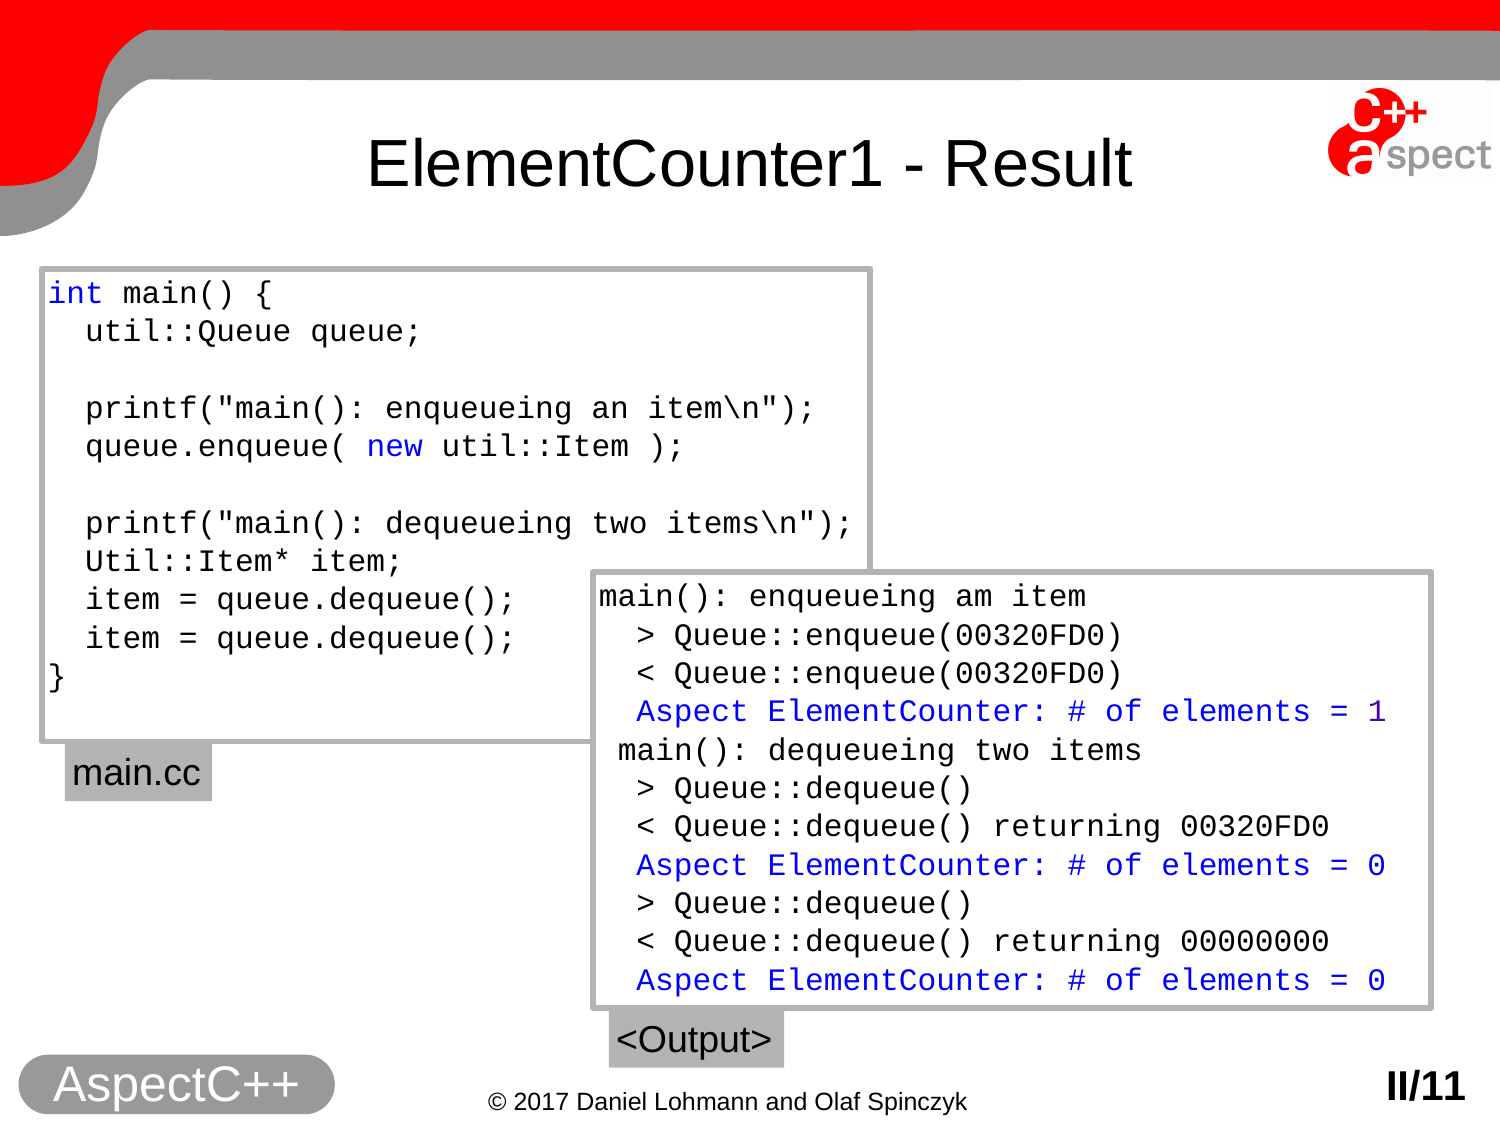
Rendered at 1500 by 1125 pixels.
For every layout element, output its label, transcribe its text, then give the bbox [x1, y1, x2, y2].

title ElementCounter1 - Result [112, 98, 1388, 223]
text_box int main() { util::Queue queue; printf("main(): enqueueing an item\n"); queue.enqueue( new util::Item ); printf("main(): dequeueing two items\n"); Util::Item* item; item = queue.dequeue(); item = queue.dequeue(); } [41, 268, 871, 742]
text_box main.cc [64, 744, 213, 798]
text_box main(): enqueueing am item > Queue::enqueue(00320FD0) < Queue::enqueue(00320FD0) Aspect ElementCounter: # of elements = 1 main(): dequeueing two items > Queue::dequeue() < Queue::dequeue() returning 00320FD0 Aspect ElementCounter: # of elements = 0 > Queue::dequeue() < Queue::dequeue() returning 00000000 Aspect ElementCounter: # of elements = 0 [593, 572, 1432, 1009]
text_box <Output> [608, 1008, 785, 1065]
